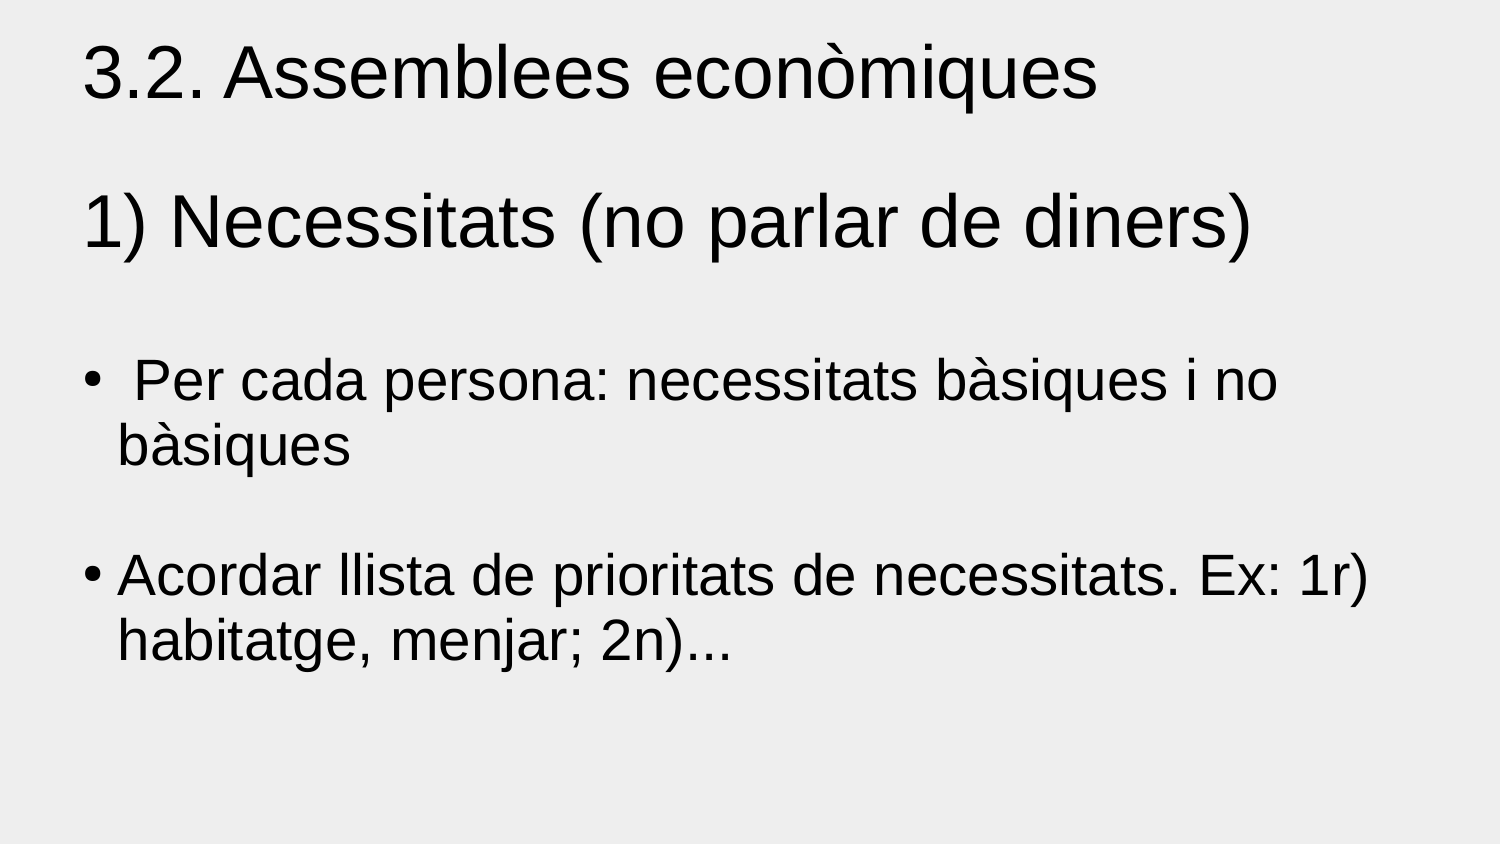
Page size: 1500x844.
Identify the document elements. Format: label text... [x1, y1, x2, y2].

text_box 3.2. Assemblees econòmiques 1) Necessitats (no parlar de diners) Per cada persona: necessitats bàsiques i no bàsiques Acordar llista de prioritats de necessitats. Ex: 1r) habitatge, menjar; 2n)... [67, 23, 1453, 832]
